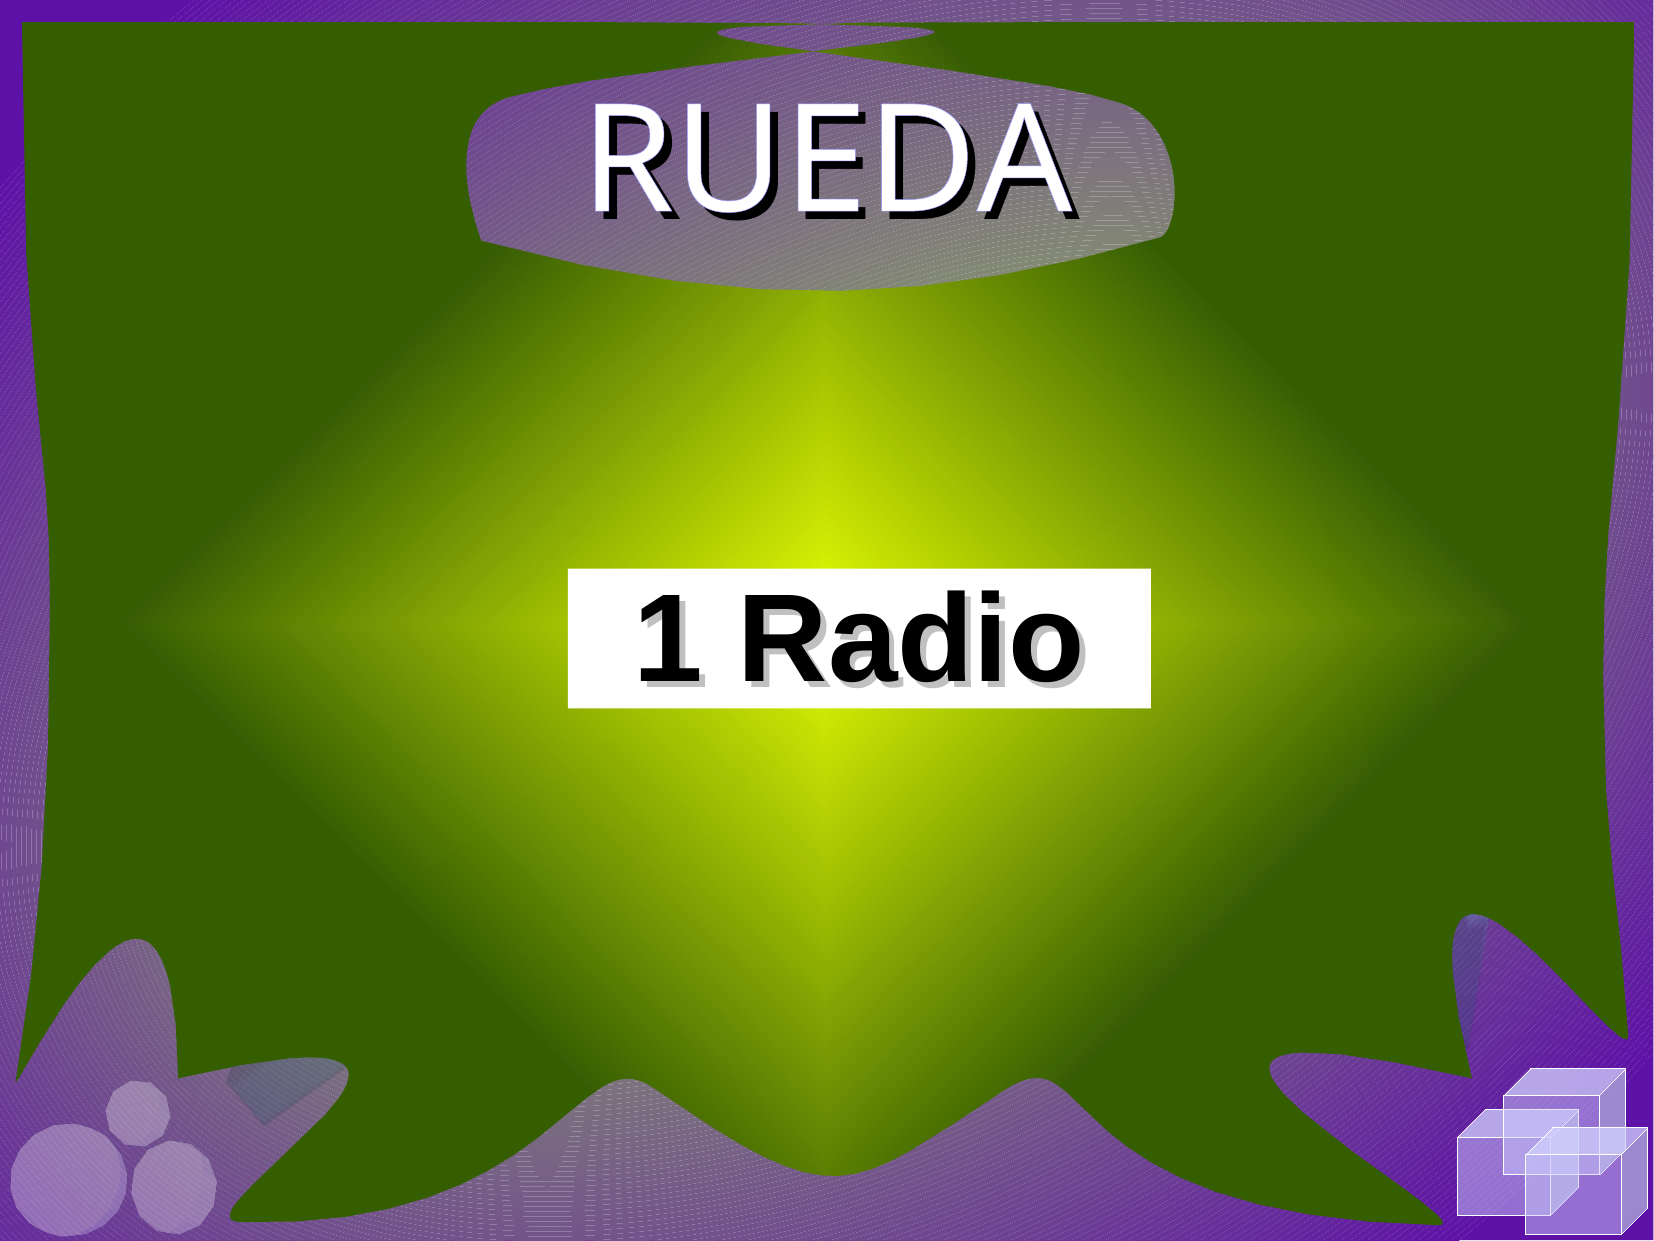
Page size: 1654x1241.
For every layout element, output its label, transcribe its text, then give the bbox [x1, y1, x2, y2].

title RUEDA [82, 47, 1571, 259]
text_box [15, 21, 1635, 1226]
title 1 Radio [567, 568, 1151, 709]
